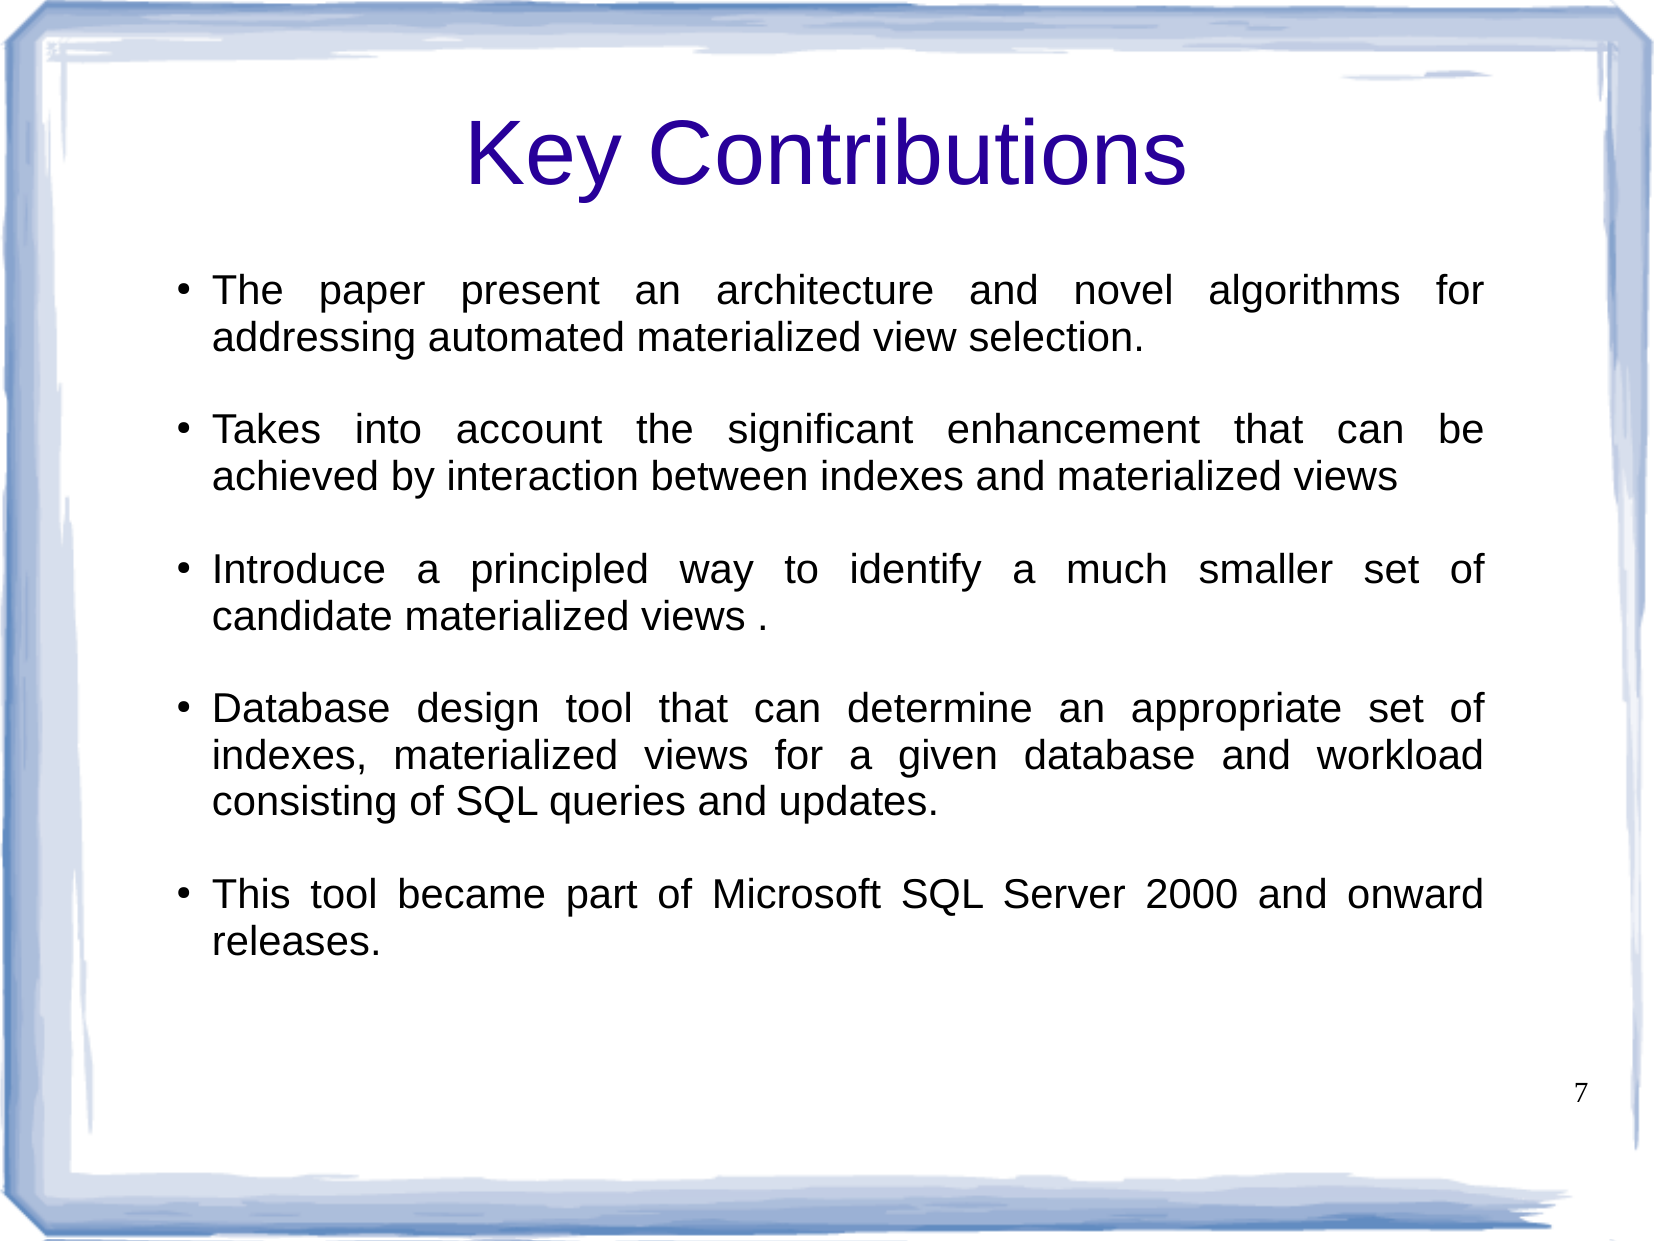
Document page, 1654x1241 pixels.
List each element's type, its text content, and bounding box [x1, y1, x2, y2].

text_box The paper present an architecture and novel algorithms for addressing automated materialized view selection. Takes into account the significant enhancement that can be achieved by interaction between indexes and materialized views Introduce a principled way to identify a much smaller set of candidate materialized views . Database design tool that can determine an appropriate set of indexes, materialized views for a given database and workload consisting of SQL queries and updates. This tool became part of Microsoft SQL Server 2000 and onward releases. [161, 259, 1501, 1018]
picture [0, 0, 1654, 1241]
title Key Contributions [82, 49, 1571, 257]
